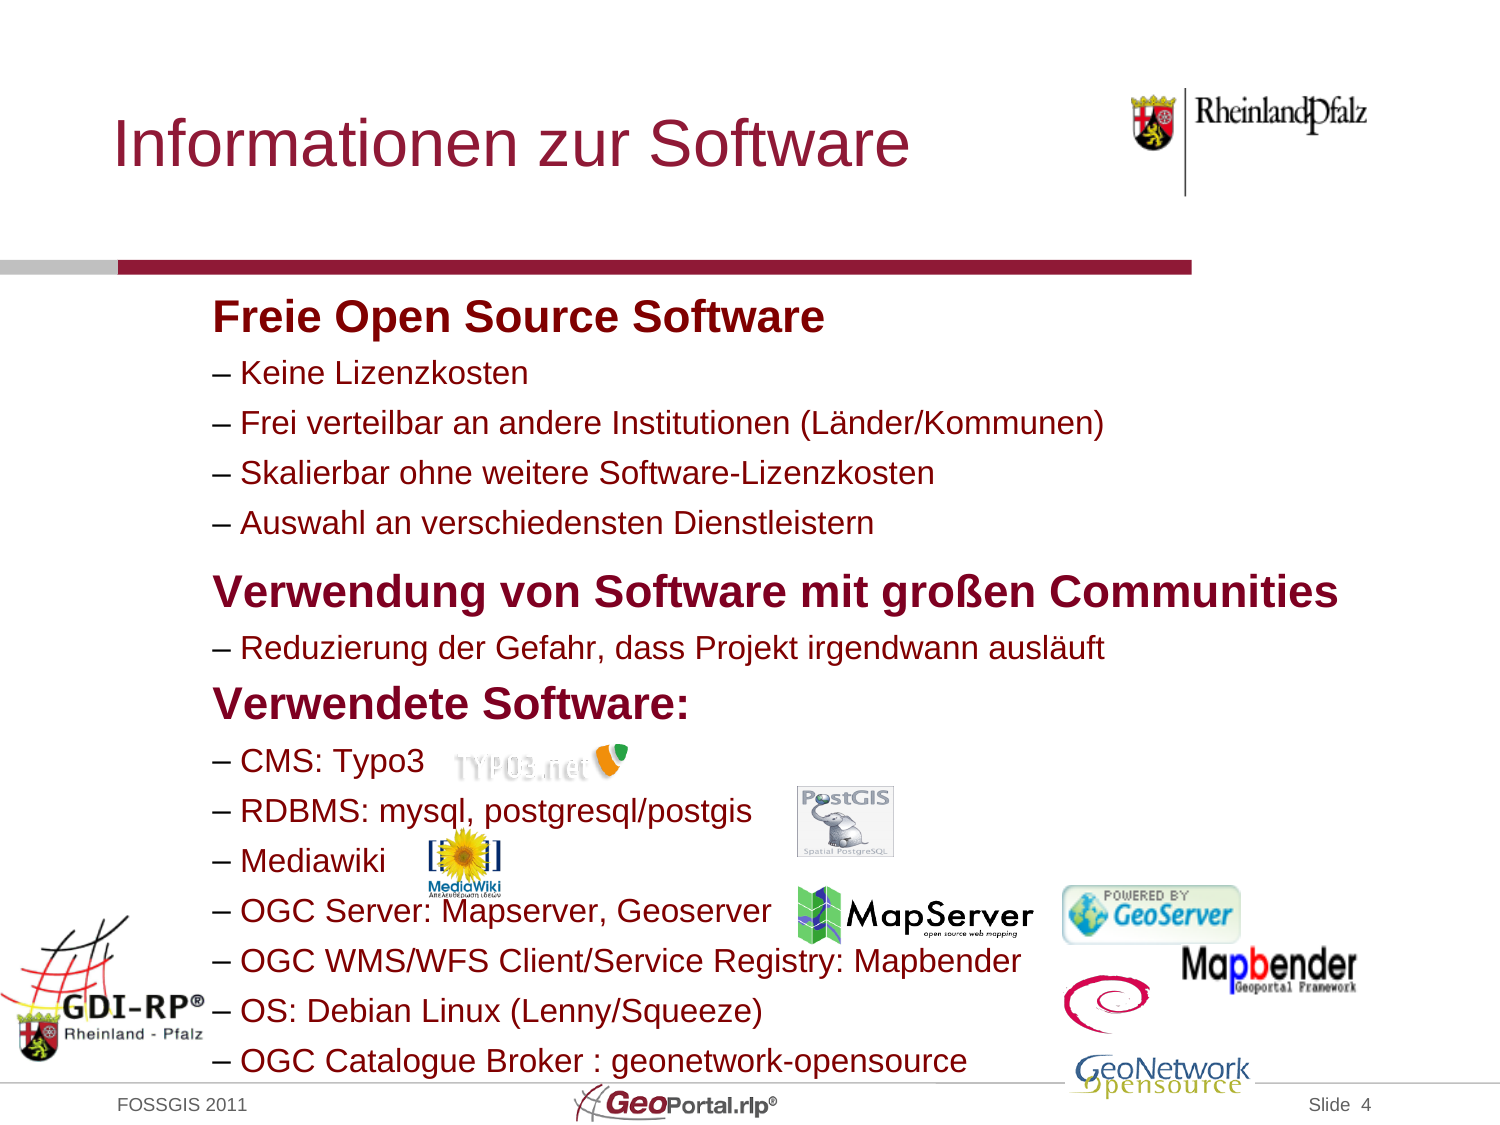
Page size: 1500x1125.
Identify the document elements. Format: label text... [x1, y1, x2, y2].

picture [797, 885, 1034, 945]
picture [1062, 974, 1152, 1034]
picture [427, 826, 502, 898]
picture [797, 786, 894, 857]
picture [1062, 885, 1359, 997]
picture [0, 915, 207, 1063]
picture [1065, 1047, 1255, 1100]
title Informationen zur Software [112, 63, 1071, 224]
list Freie Open Source Software Keine Lizenzkosten Frei verteilbar an andere Institutionen (Länder/Kommunen) Skalierbar ohne weitere Software-Lizenzkosten Auswahl an verschiedensten Dienstleistern Verwendung von Software mit großen Communities Reduzierung der Gefahr, dass Projekt irgendwann ausläuft Verwendete Software: CMS: Typo3 RDBMS: mysql, postgresql/postgis Mediawiki OGC Server: Mapserver, Geoserver OGC WMS/WFS Client/Service Registry: Mapbender OS: Debian Linux (Lenny/Squeeze) OGC Catalogue Broker : geonetwork-opensource [212, 295, 1477, 1125]
picture [1131, 88, 1447, 198]
picture [454, 729, 632, 789]
